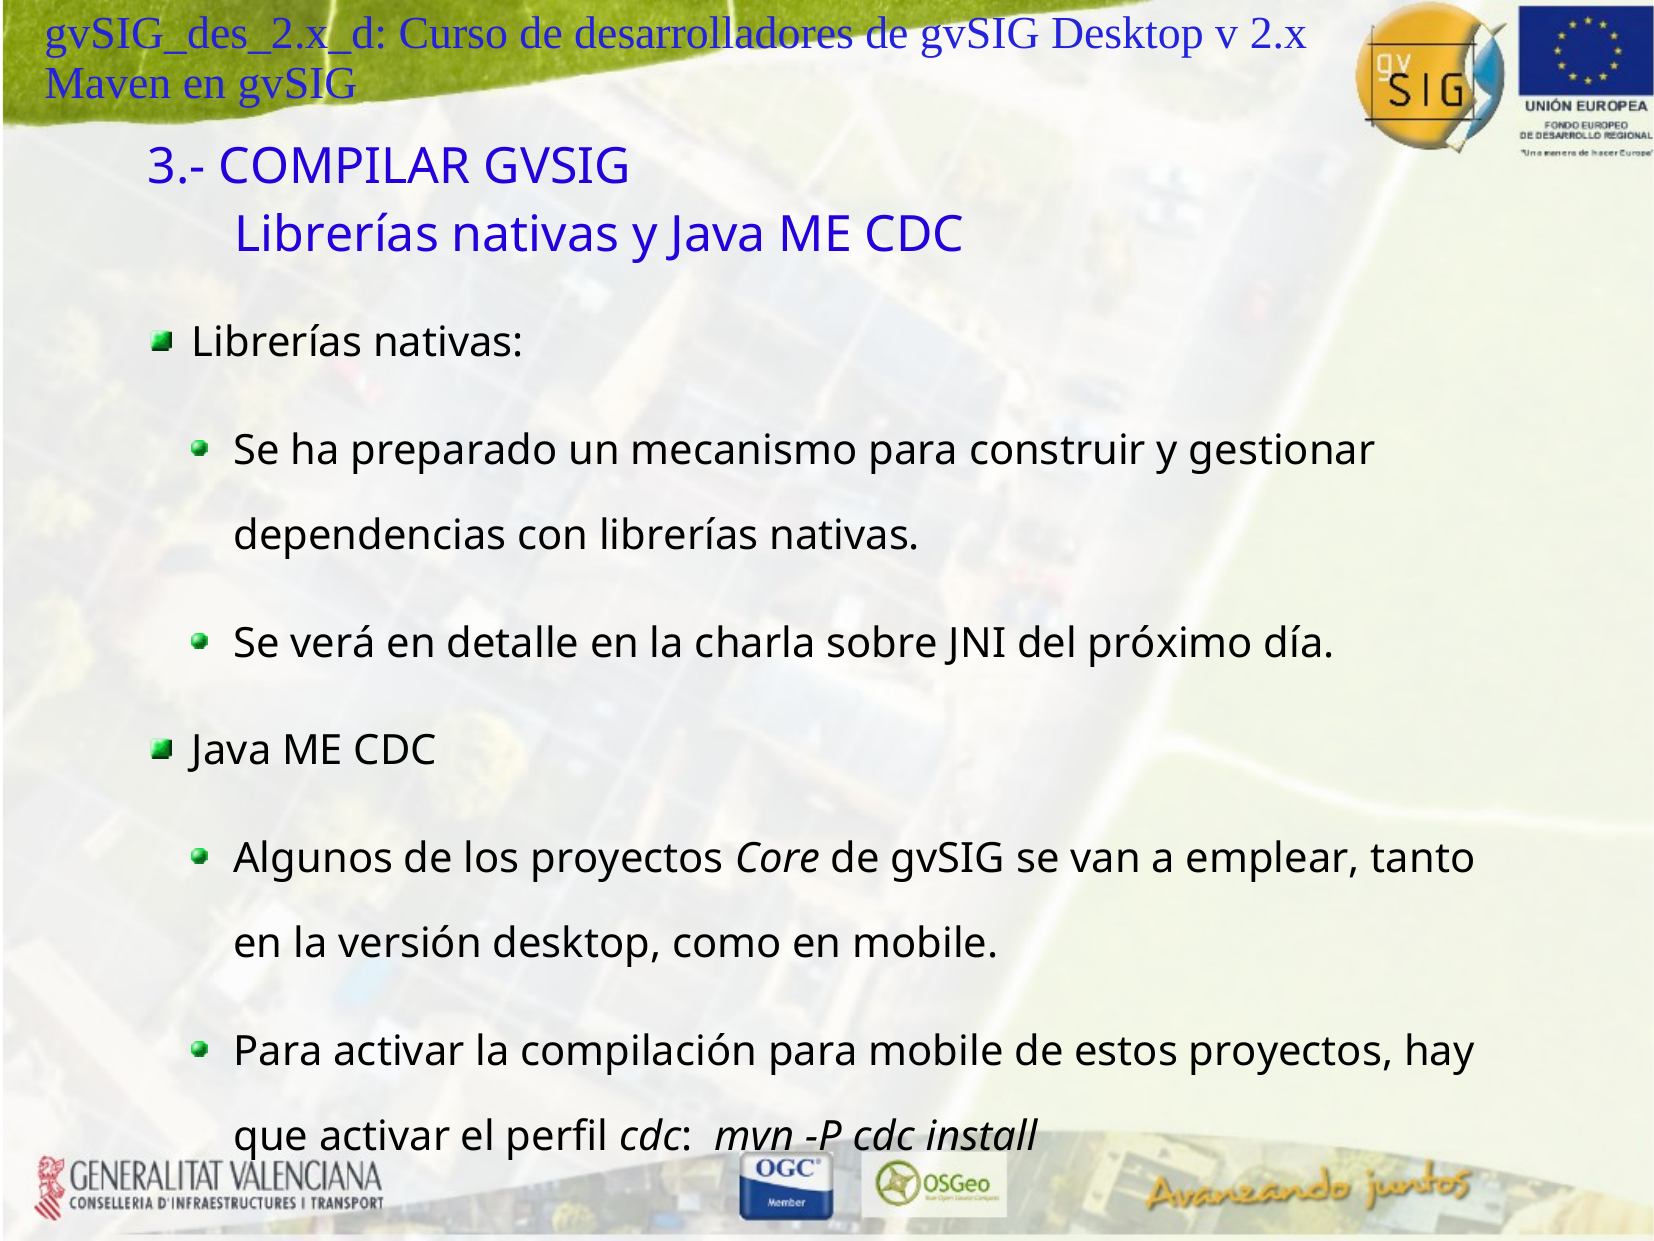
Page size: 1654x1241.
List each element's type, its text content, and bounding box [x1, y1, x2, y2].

picture [2, 0, 1654, 1241]
text_box Librerías nativas: Se ha preparado un mecanismo para construir y gestionar dependencias con librerías nativas. Se verá en detalle en la charla sobre JNI del próximo día. Java ME CDC Algunos de los proyectos Core de gvSIG se van a emplear, tanto en la versión desktop, como en mobile. Para activar la compilación para mobile de estos proyectos, hay que activar el perfil cdc: mvn -P cdc install [147, 283, 1505, 1152]
title 3.- COMPILAR GVSIG Librerías nativas y Java ME CDC [147, 124, 1595, 272]
